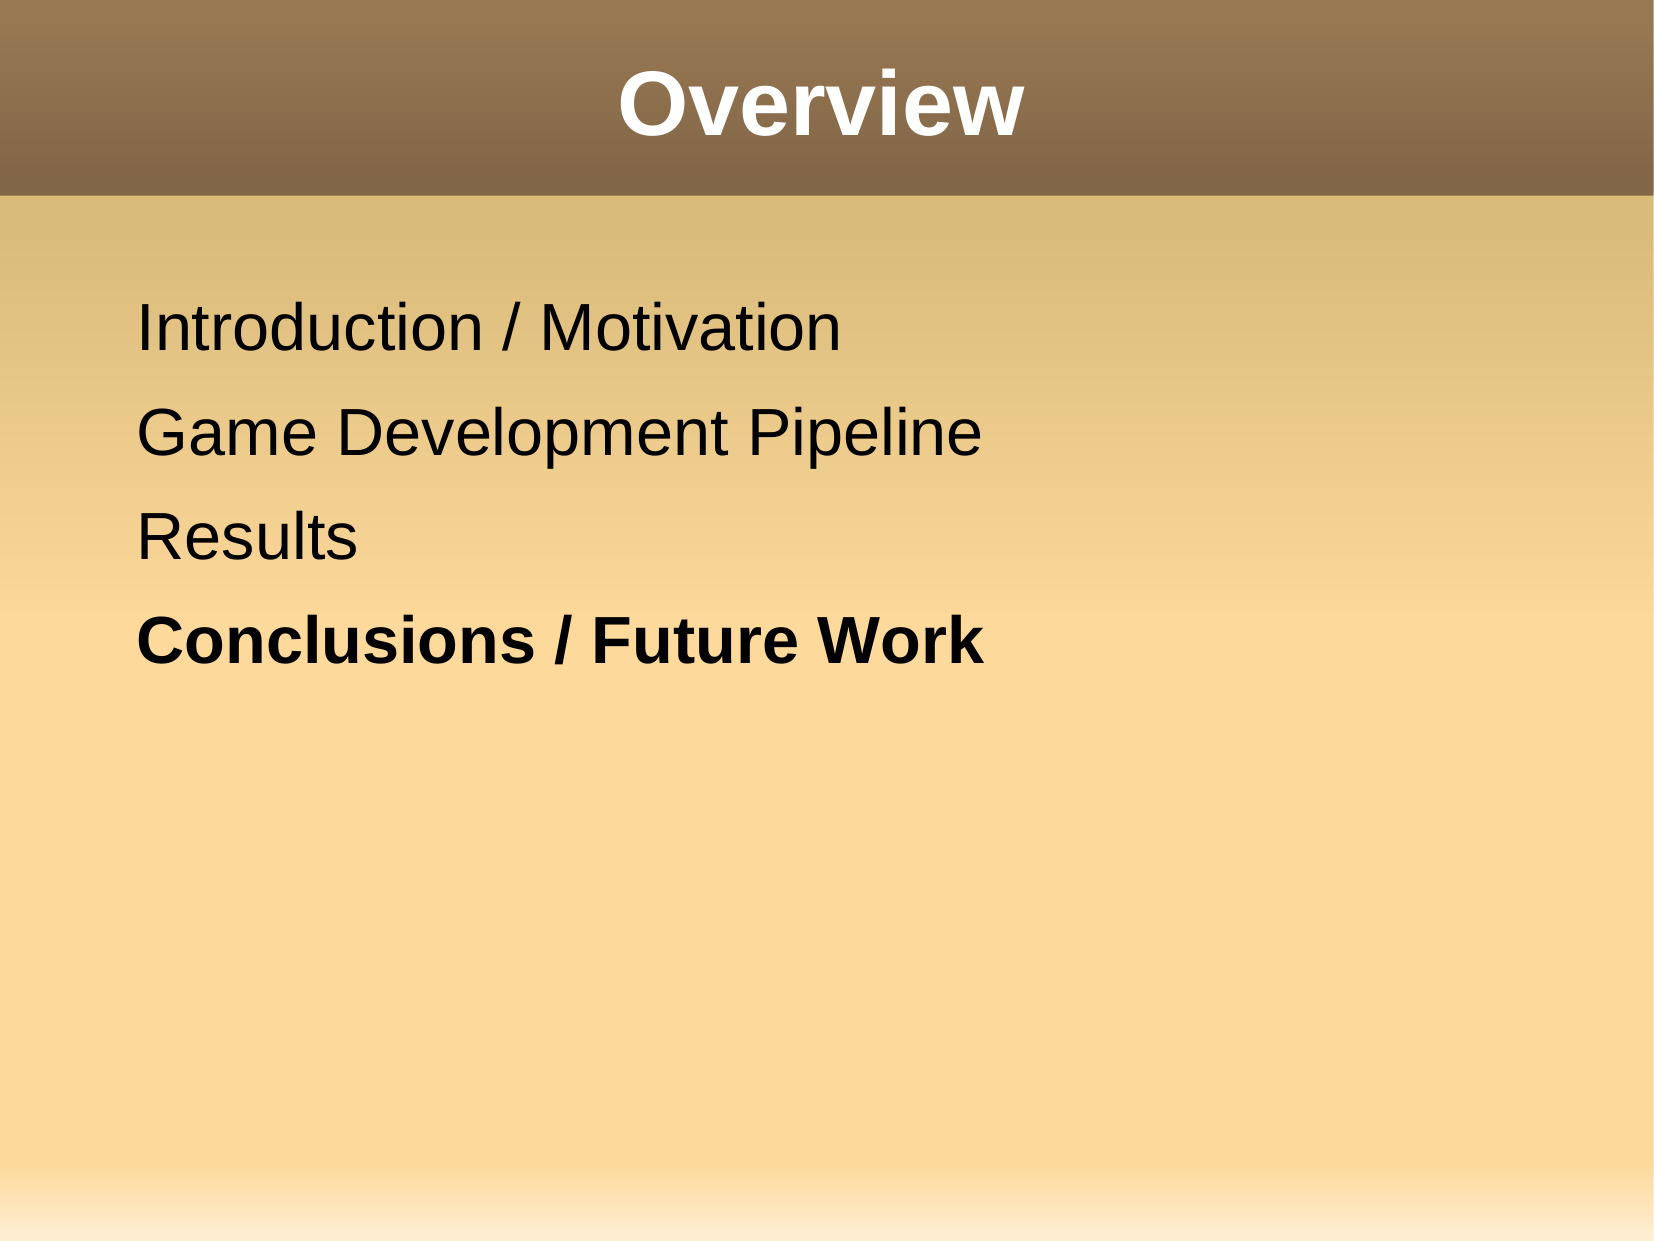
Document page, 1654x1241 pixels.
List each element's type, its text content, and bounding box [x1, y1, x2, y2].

title Overview [76, 7, 1565, 200]
list Introduction / Motivation Game Development Pipeline Results Conclusions / Future Work [82, 290, 1571, 1094]
picture [0, 0, 1654, 1241]
